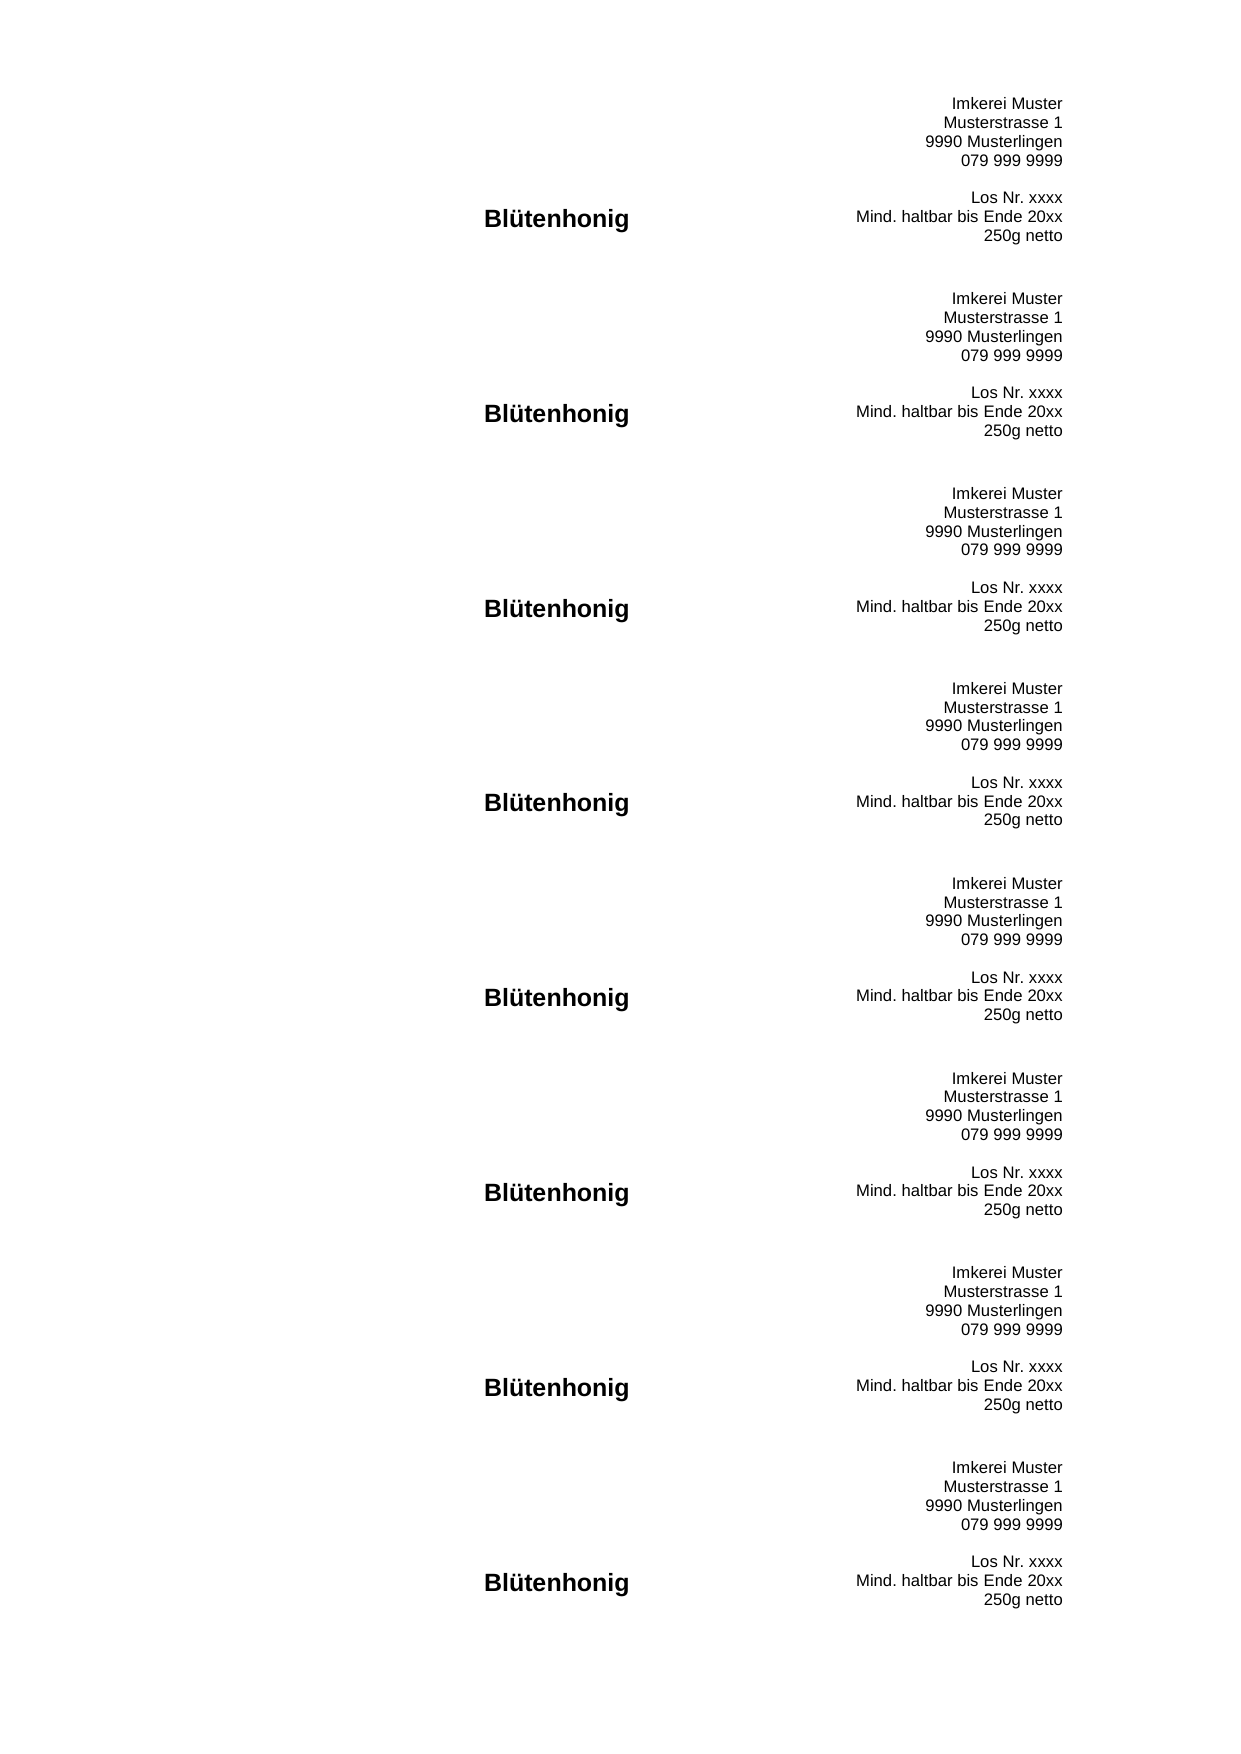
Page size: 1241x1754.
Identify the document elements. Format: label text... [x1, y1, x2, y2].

text_box Blütenhonig [484, 1364, 721, 1412]
text_box Blütenhonig [484, 1169, 721, 1217]
text_box Blütenhonig [484, 389, 721, 438]
text_box Imkerei Muster Musterstrasse 1 9990 Musterlingen 079 999 9999 Los Nr. xxxx Mind. haltbar bis Ende 20xx 250g netto [826, 679, 1063, 833]
text_box Imkerei Muster Musterstrasse 1 9990 Musterlingen 079 999 9999 Los Nr. xxxx Mind. haltbar bis Ende 20xx 250g netto [826, 484, 1063, 638]
text_box Blütenhonig [484, 194, 721, 243]
text_box Imkerei Muster Musterstrasse 1 9990 Musterlingen 079 999 9999 Los Nr. xxxx Mind. haltbar bis Ende 20xx 250g netto [826, 94, 1063, 248]
text_box Blütenhonig [484, 1559, 721, 1607]
text_box Blütenhonig [484, 584, 721, 632]
text_box Imkerei Muster Musterstrasse 1 9990 Musterlingen 079 999 9999 Los Nr. xxxx Mind. haltbar bis Ende 20xx 250g netto [826, 1263, 1063, 1417]
text_box Imkerei Muster Musterstrasse 1 9990 Musterlingen 079 999 9999 Los Nr. xxxx Mind. haltbar bis Ende 20xx 250g netto [826, 289, 1063, 443]
text_box Imkerei Muster Musterstrasse 1 9990 Musterlingen 079 999 9999 Los Nr. xxxx Mind. haltbar bis Ende 20xx 250g netto [826, 874, 1063, 1027]
text_box Blütenhonig [484, 974, 721, 1022]
text_box Blütenhonig [484, 779, 721, 827]
text_box Imkerei Muster Musterstrasse 1 9990 Musterlingen 079 999 9999 Los Nr. xxxx Mind. haltbar bis Ende 20xx 250g netto [826, 1068, 1063, 1222]
text_box Imkerei Muster Musterstrasse 1 9990 Musterlingen 079 999 9999 Los Nr. xxxx Mind. haltbar bis Ende 20xx 250g netto [826, 1458, 1063, 1612]
